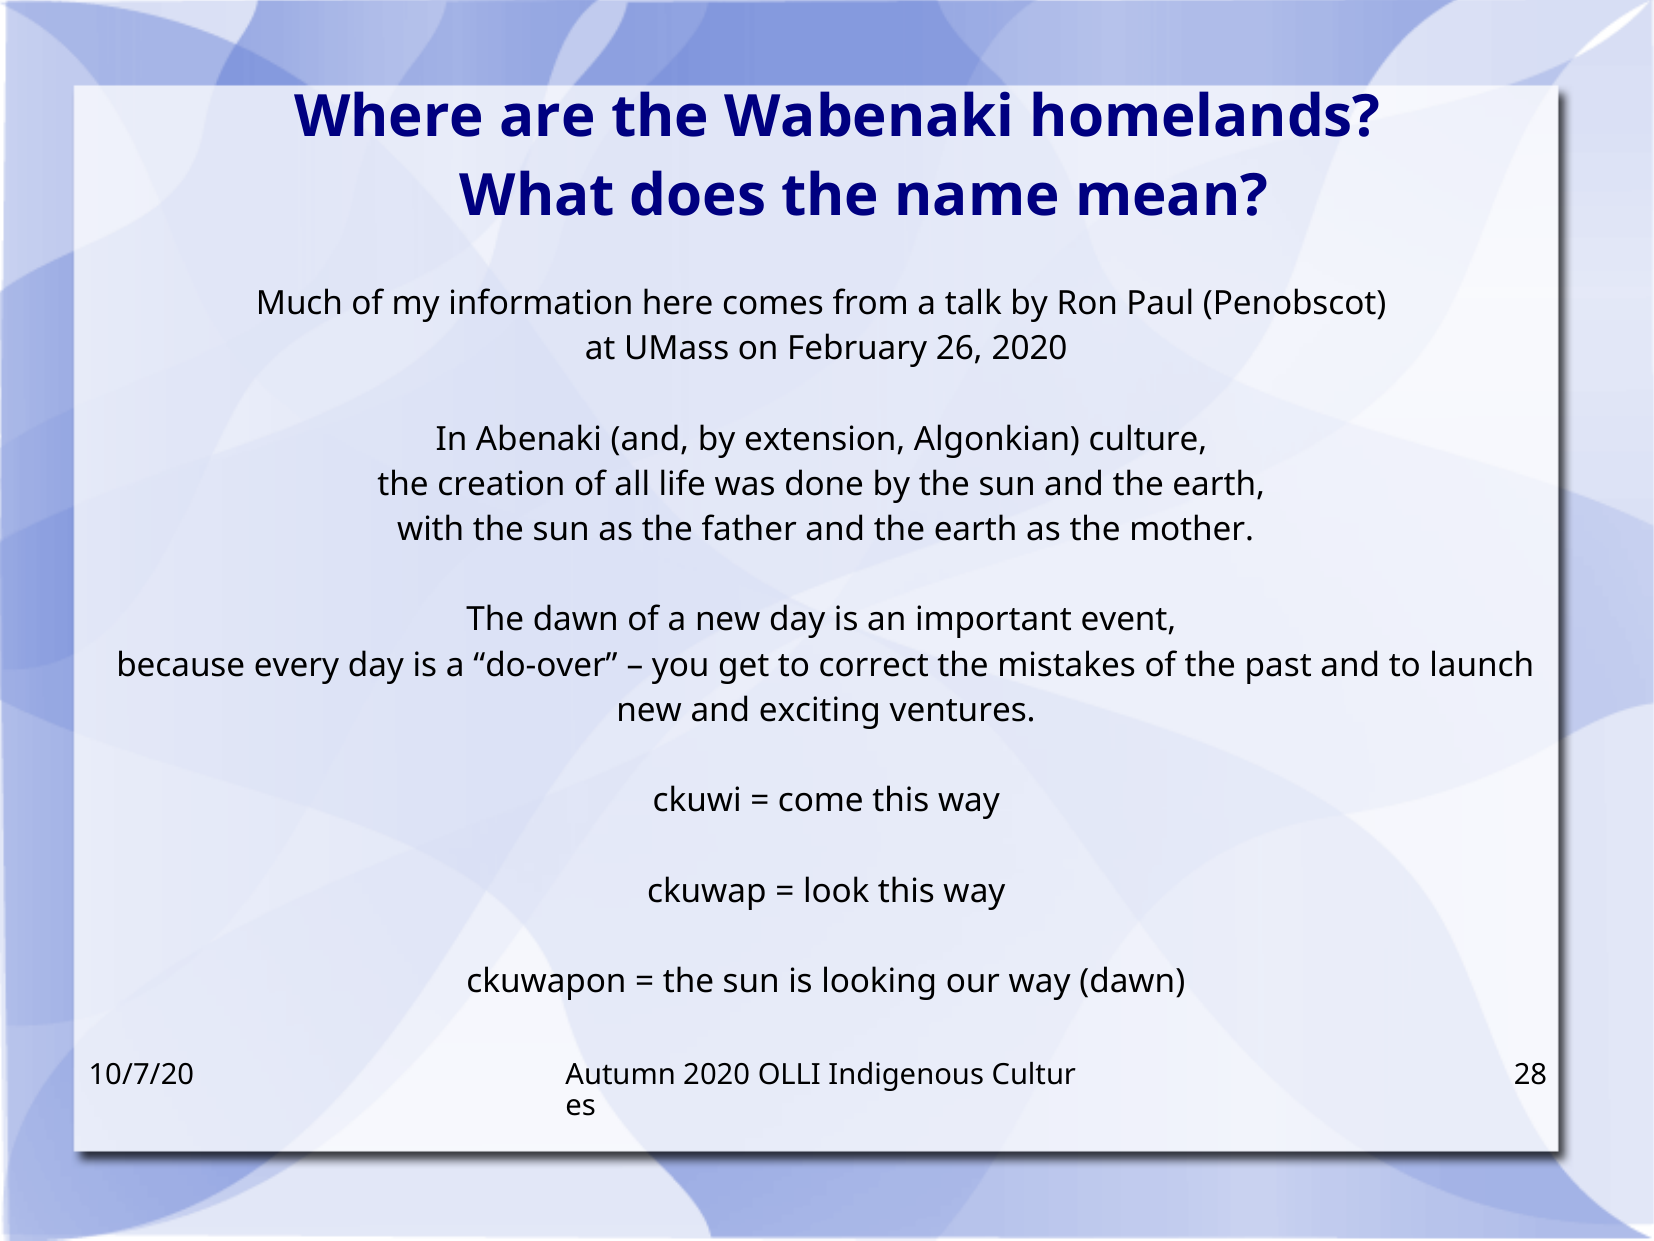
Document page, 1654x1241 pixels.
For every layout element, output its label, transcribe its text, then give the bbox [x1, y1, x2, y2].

title Where are the Wabenaki homelands? What does the name mean? [82, 49, 1571, 231]
picture [0, 0, 1654, 1241]
text_box Much of my information here comes from a talk by Ron Paul (Penobscot) at UMass on February 26, 2020 In Abenaki (and, by extension, Algonkian) culture, the creation of all life was done by the sun and the earth, with the sun as the father and the earth as the mother. The dawn of a new day is an important event, because every day is a “do-over” – you get to correct the mistakes of the past and to launch new and exciting ventures. ckuwi = come this way ckuwap = look this way ckuwapon = the sun is looking our way (dawn) [82, 231, 1571, 1050]
